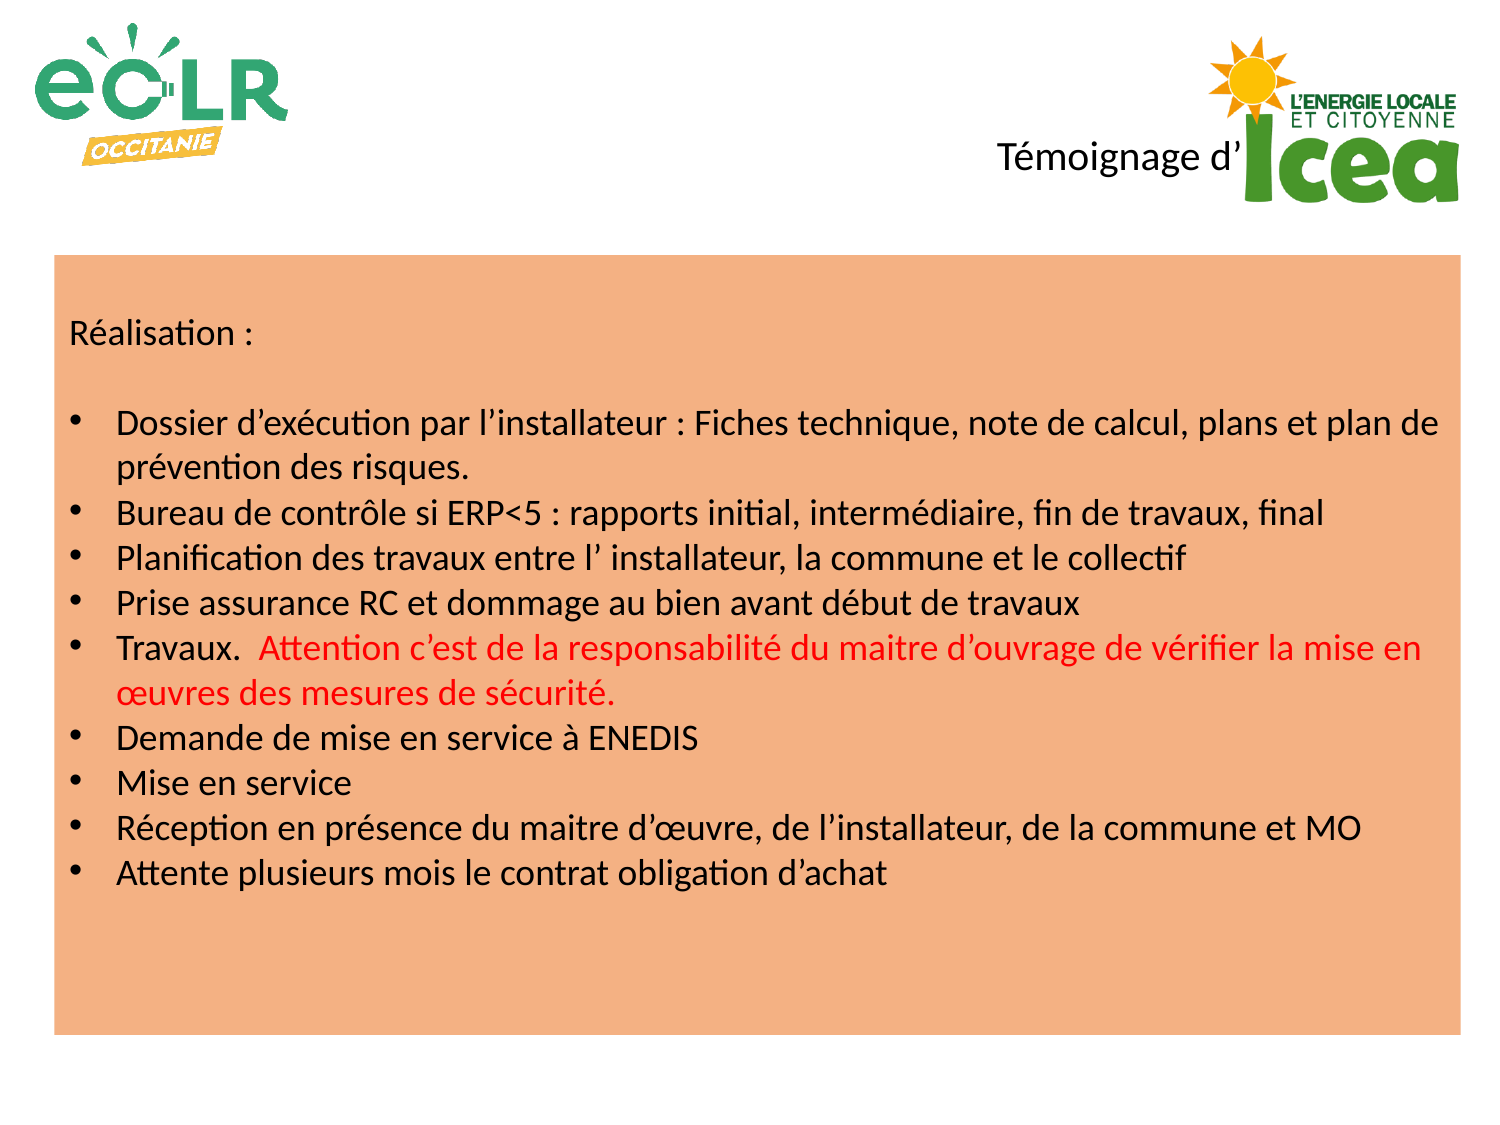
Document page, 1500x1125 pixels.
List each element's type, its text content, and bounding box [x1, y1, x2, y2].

text_box Réalisation : Dossier d’exécution par l’installateur : Fiches technique, note de calcul, plans et plan de prévention des risques. Bureau de contrôle si ERP<5 : rapports initial, intermédiaire, fin de travaux, final Planification des travaux entre l’ installateur, la commune et le collectif Prise assurance RC et dommage au bien avant début de travaux Travaux. Attention c’est de la responsabilité du maitre d’ouvrage de vérifier la mise en œuvres des mesures de sécurité. Demande de mise en service à ENEDIS Mise en service Réception en présence du maitre d’œuvre, de l’installateur, de la commune et MO Attente plusieurs mois le contrat obligation d’achat [54, 255, 1461, 1035]
picture [35, 23, 288, 166]
picture [1208, 36, 1459, 203]
